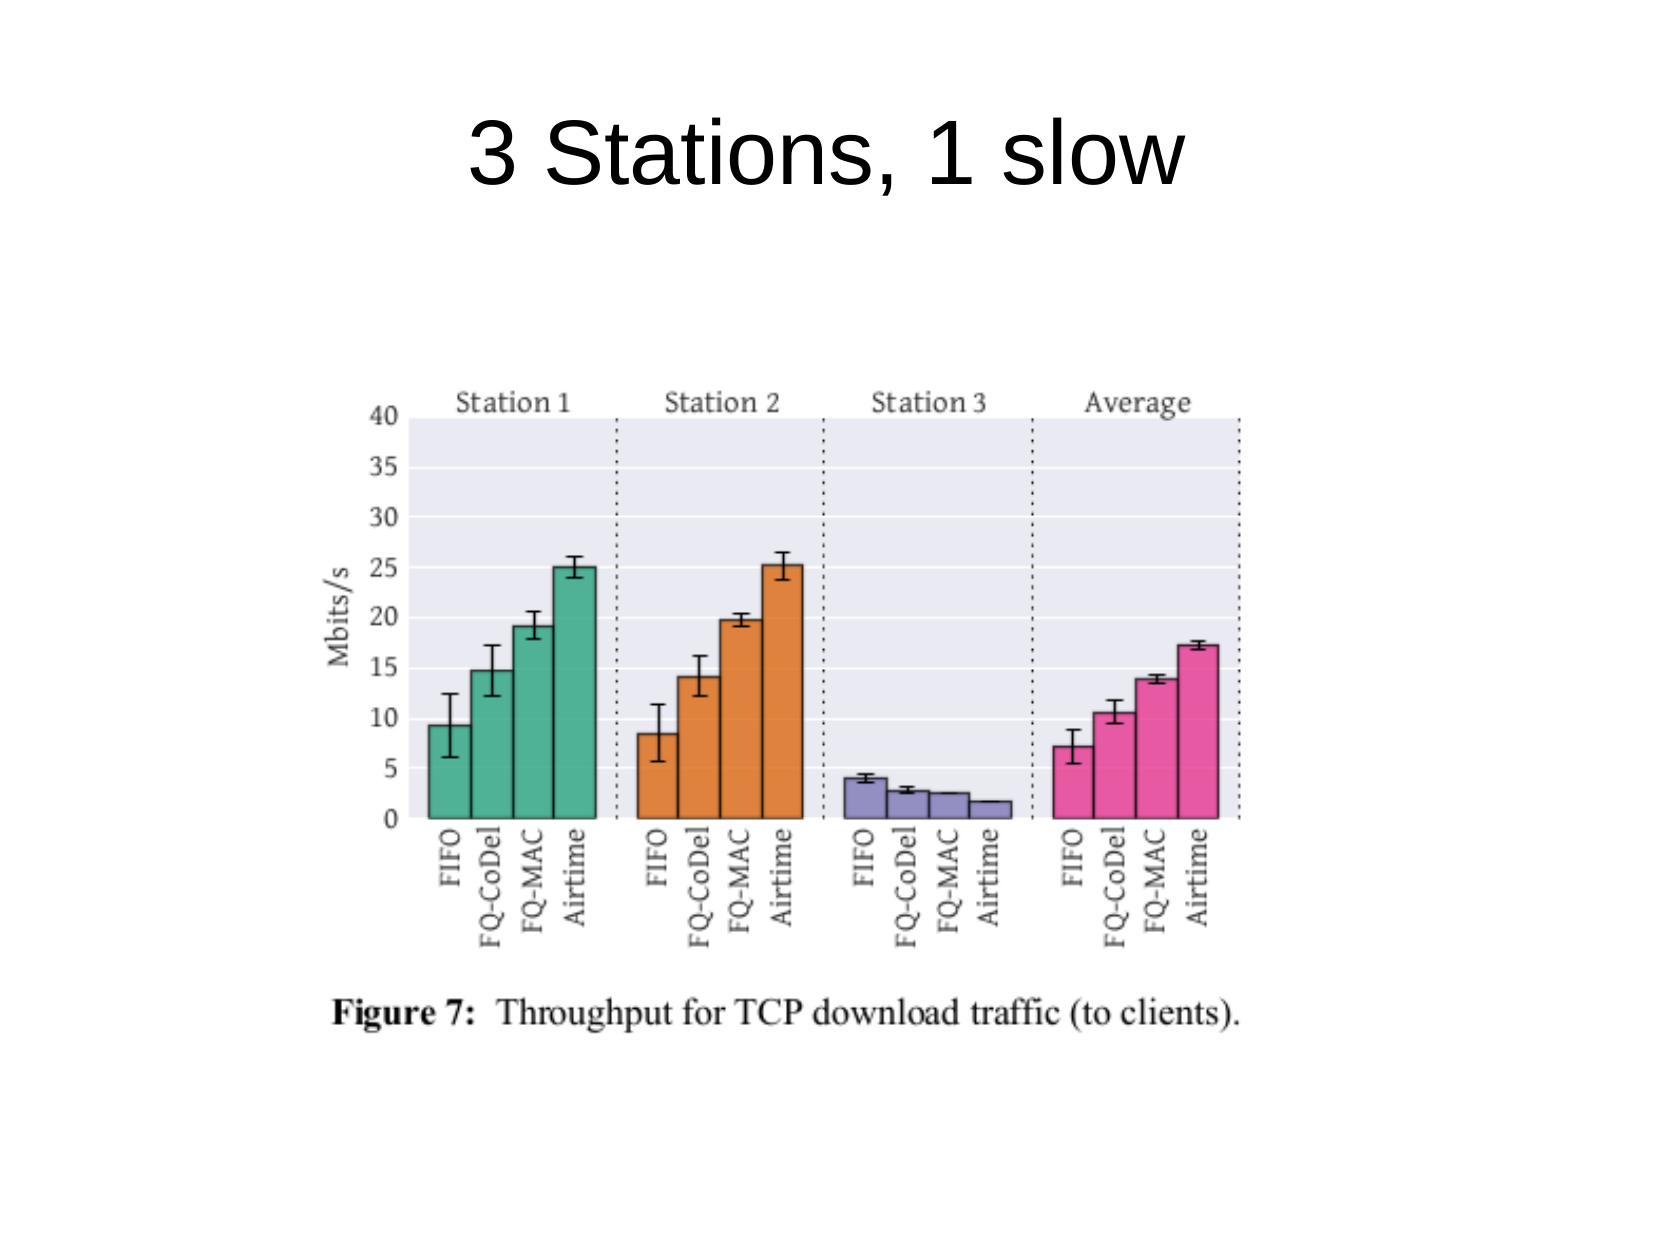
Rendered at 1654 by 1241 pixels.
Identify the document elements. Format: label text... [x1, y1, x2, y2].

title 3 Stations, 1 slow [82, 49, 1571, 257]
picture [285, 345, 1262, 1066]
